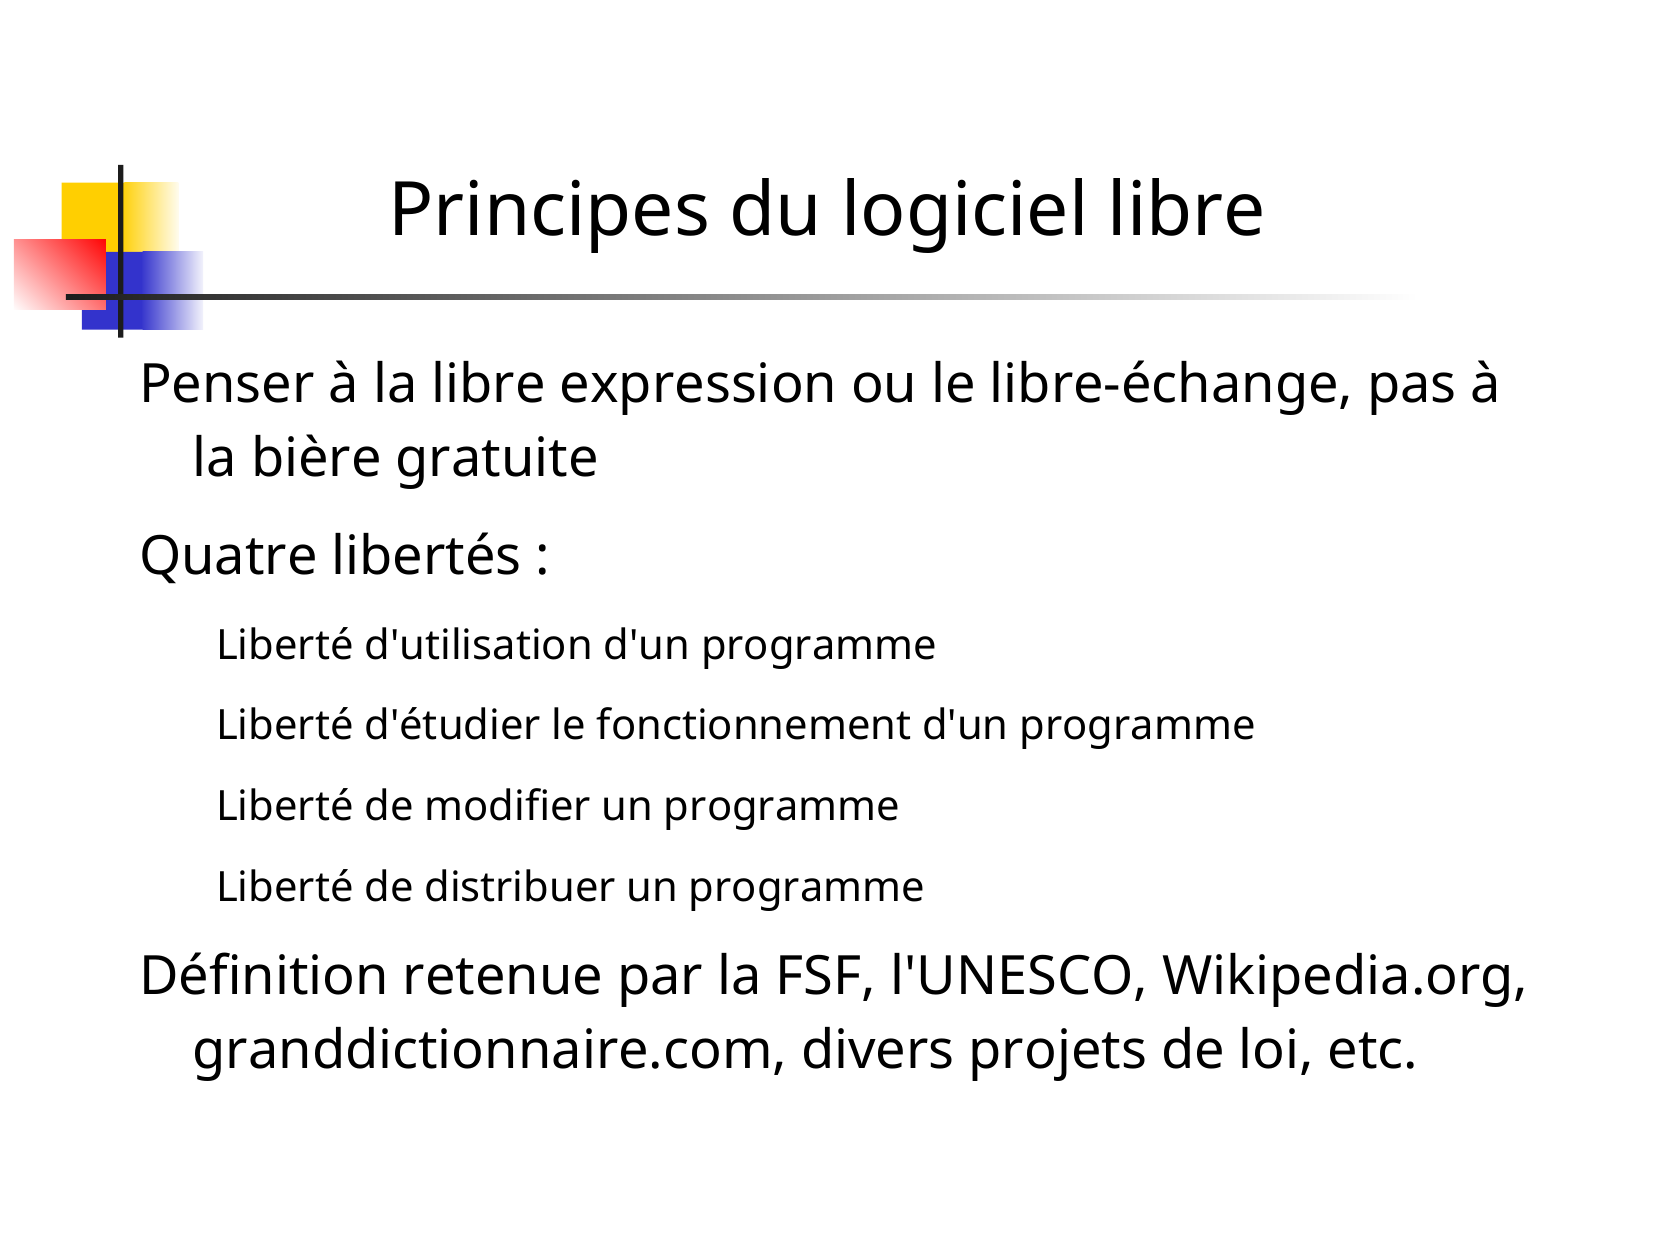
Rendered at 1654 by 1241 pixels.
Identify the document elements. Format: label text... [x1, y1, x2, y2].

list Penser à la libre expression ou le libre-échange, pas à la bière gratuite Quatre libertés : Liberté d'utilisation d'un programme Liberté d'étudier le fonctionnement d'un programme Liberté de modifier un programme Liberté de distribuer un programme Définition retenue par la FSF, l'UNESCO, Wikipedia.org, granddictionnaire.com, divers projets de loi, etc. [121, 344, 1534, 1228]
title Principes du logiciel libre [121, 102, 1534, 311]
